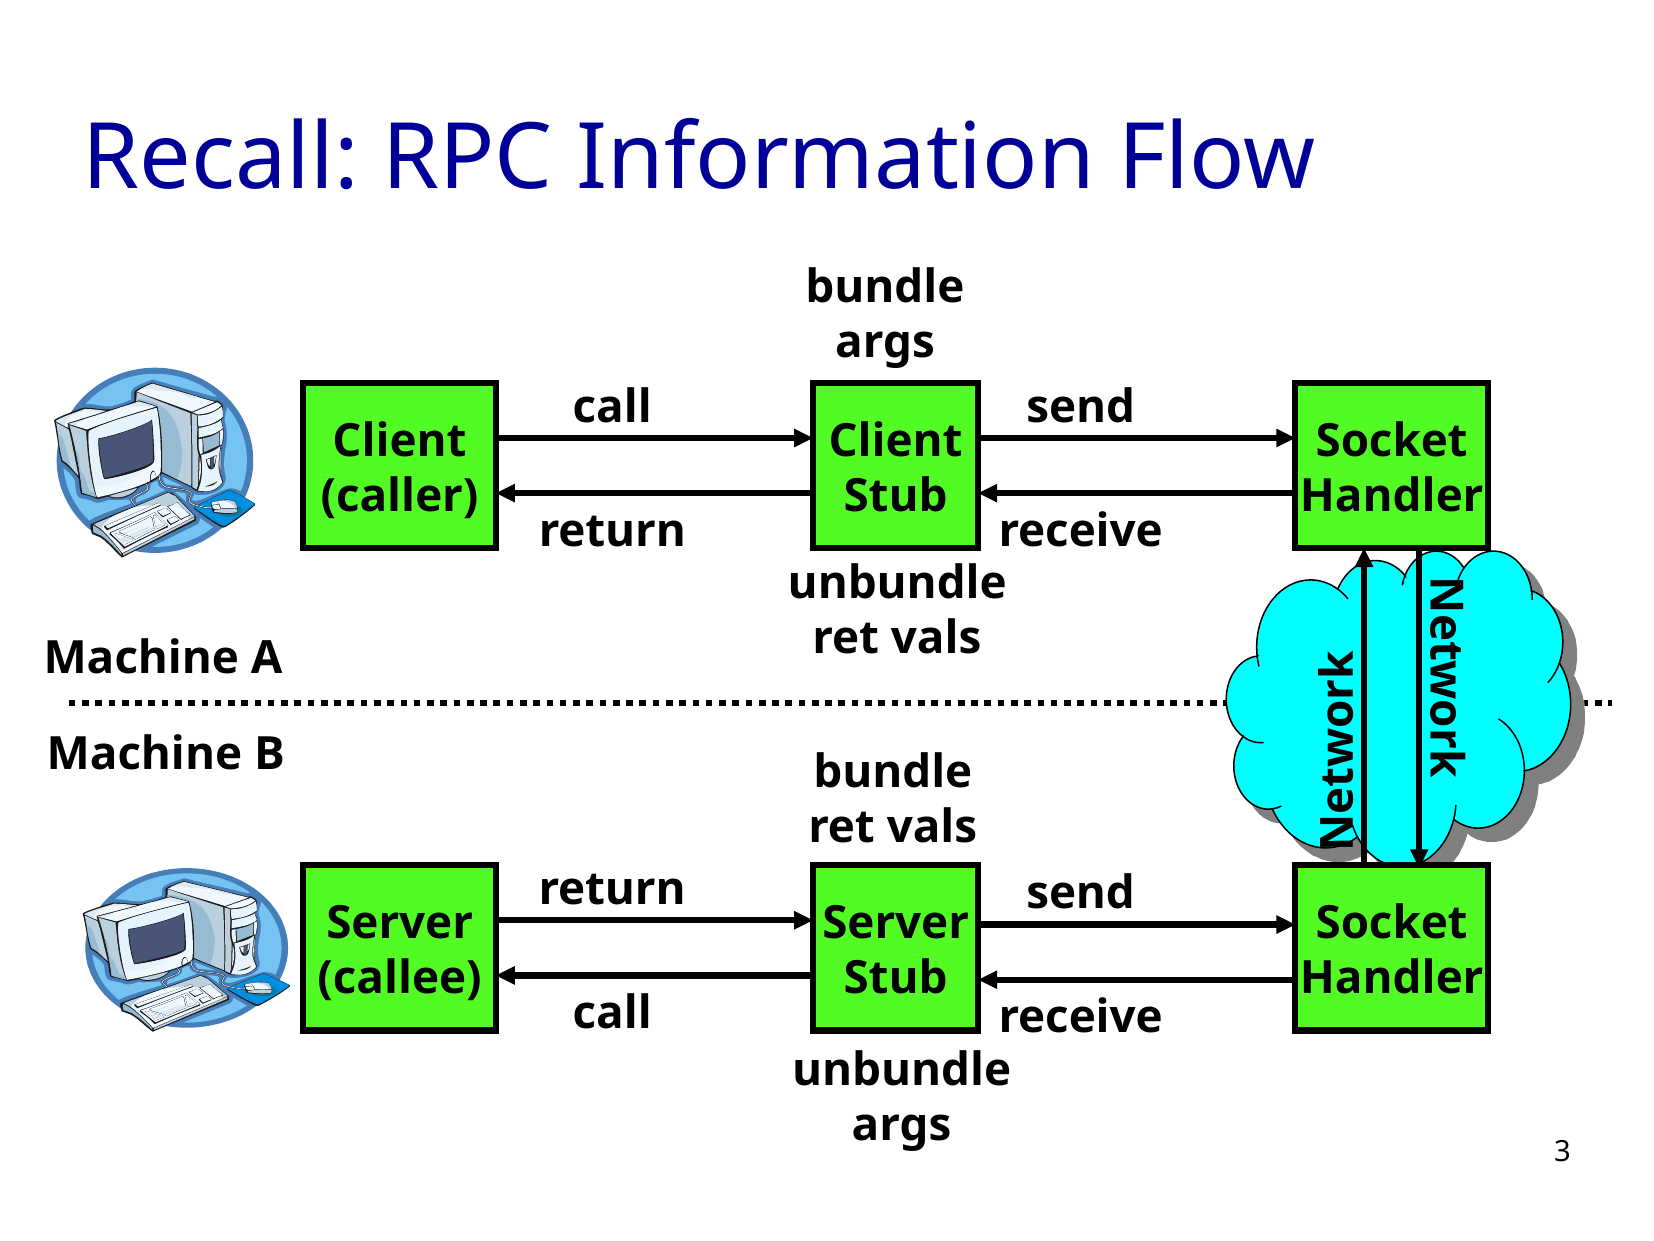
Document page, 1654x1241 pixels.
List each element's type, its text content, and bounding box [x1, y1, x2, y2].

text_box Network [1420, 562, 1484, 868]
text_box return [523, 851, 776, 921]
text_box Network [1299, 561, 1361, 867]
text_box send [1011, 369, 1225, 439]
text_box Machine B [31, 716, 375, 787]
text_box [1226, 581, 1299, 841]
text_box return [523, 493, 776, 563]
picture [54, 367, 256, 558]
text_box [1469, 551, 1571, 828]
text_box unbundle ret vals [735, 545, 1059, 671]
text_box send [1011, 855, 1225, 926]
text_box Socket Handler [1295, 865, 1489, 1031]
text_box [1422, 551, 1460, 562]
text_box receive [983, 493, 1253, 563]
text_box [1370, 559, 1416, 865]
title Recall: RPC Information Flow [82, 49, 1571, 257]
text_box Machine A [28, 620, 373, 690]
text_box Server (callee) [303, 865, 496, 1031]
text_box Client (caller) [303, 382, 496, 549]
text_box bundle args [753, 249, 1017, 374]
text_box bundle ret vals [756, 734, 1030, 860]
text_box call [557, 369, 742, 439]
picture [82, 868, 290, 1032]
text_box receive [983, 979, 1253, 1050]
text_box Socket Handler [1295, 382, 1489, 549]
text_box unbundle args [739, 1032, 1064, 1157]
text_box call [557, 975, 742, 1045]
text_box Client Stub [812, 382, 979, 545]
text_box Server Stub [812, 865, 979, 1031]
